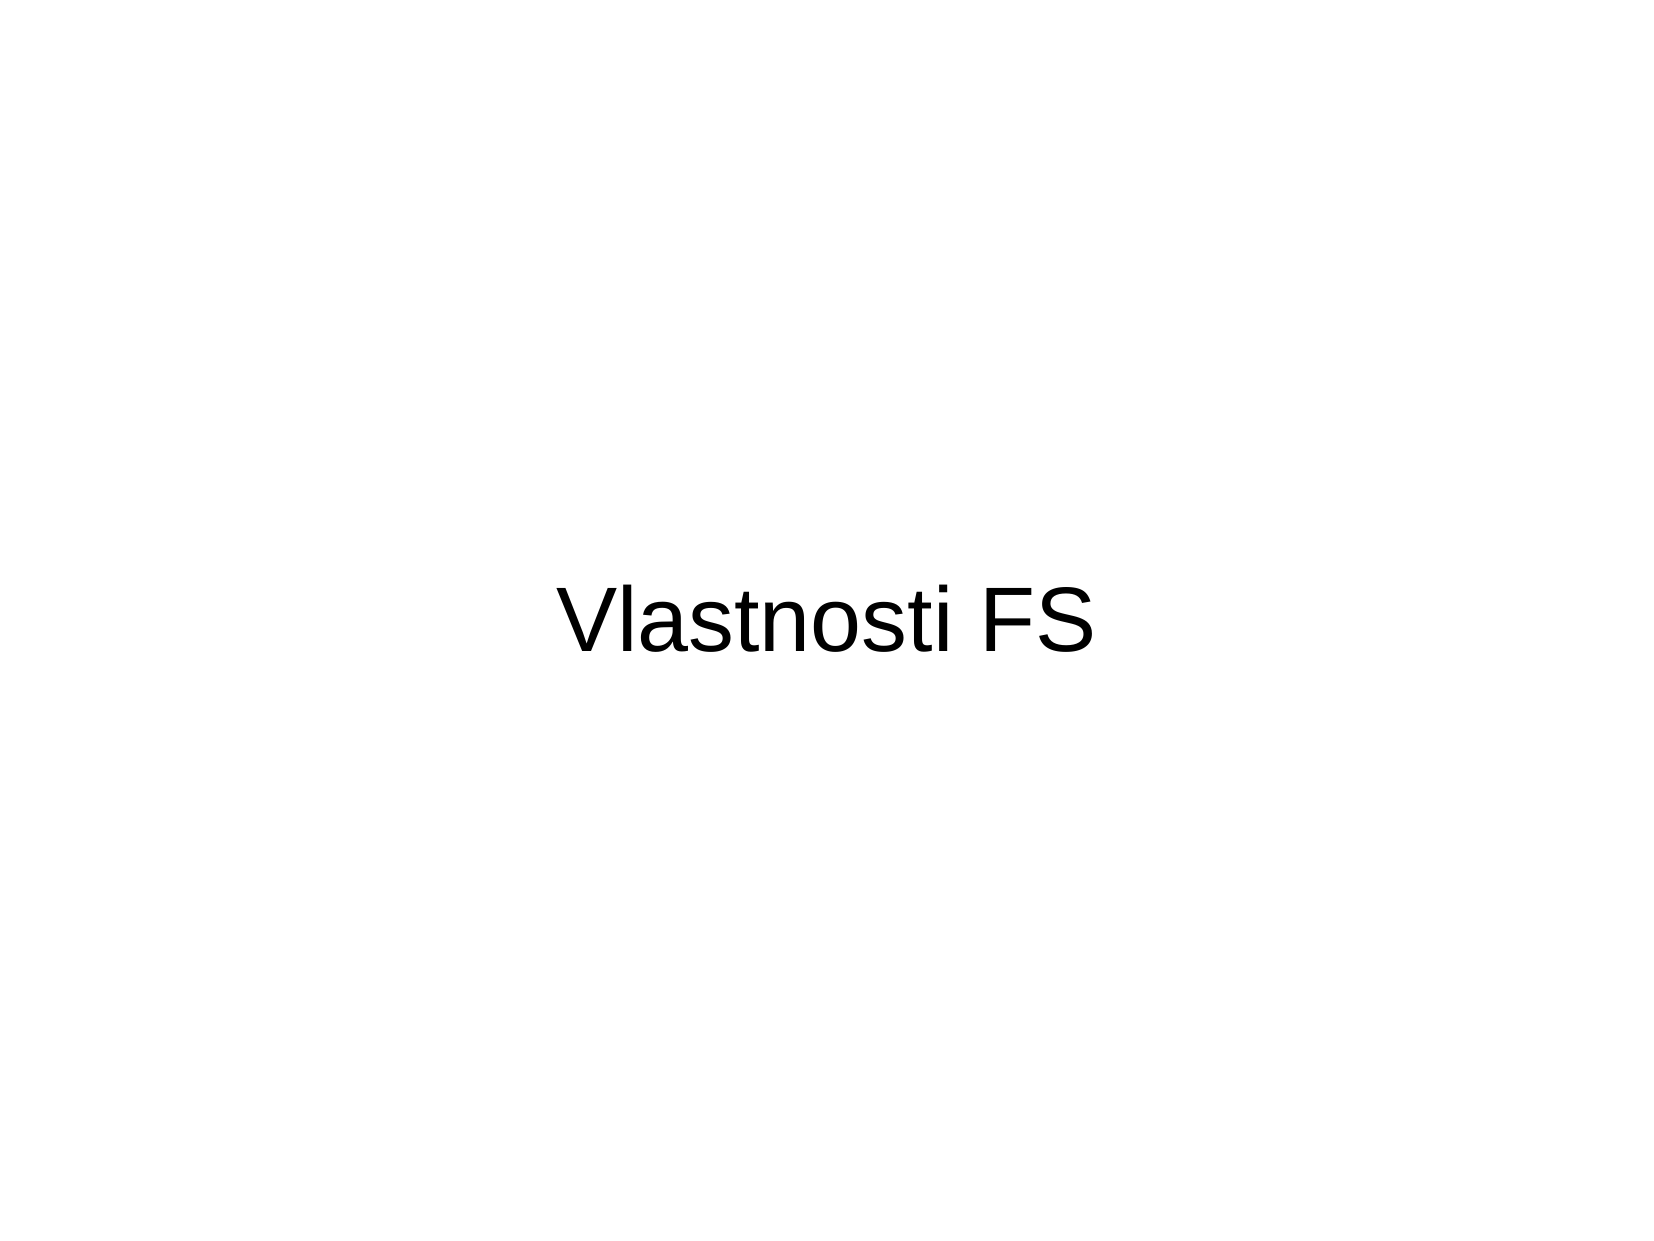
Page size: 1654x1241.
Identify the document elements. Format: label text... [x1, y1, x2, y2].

title Vlastnosti FS [82, 516, 1571, 724]
